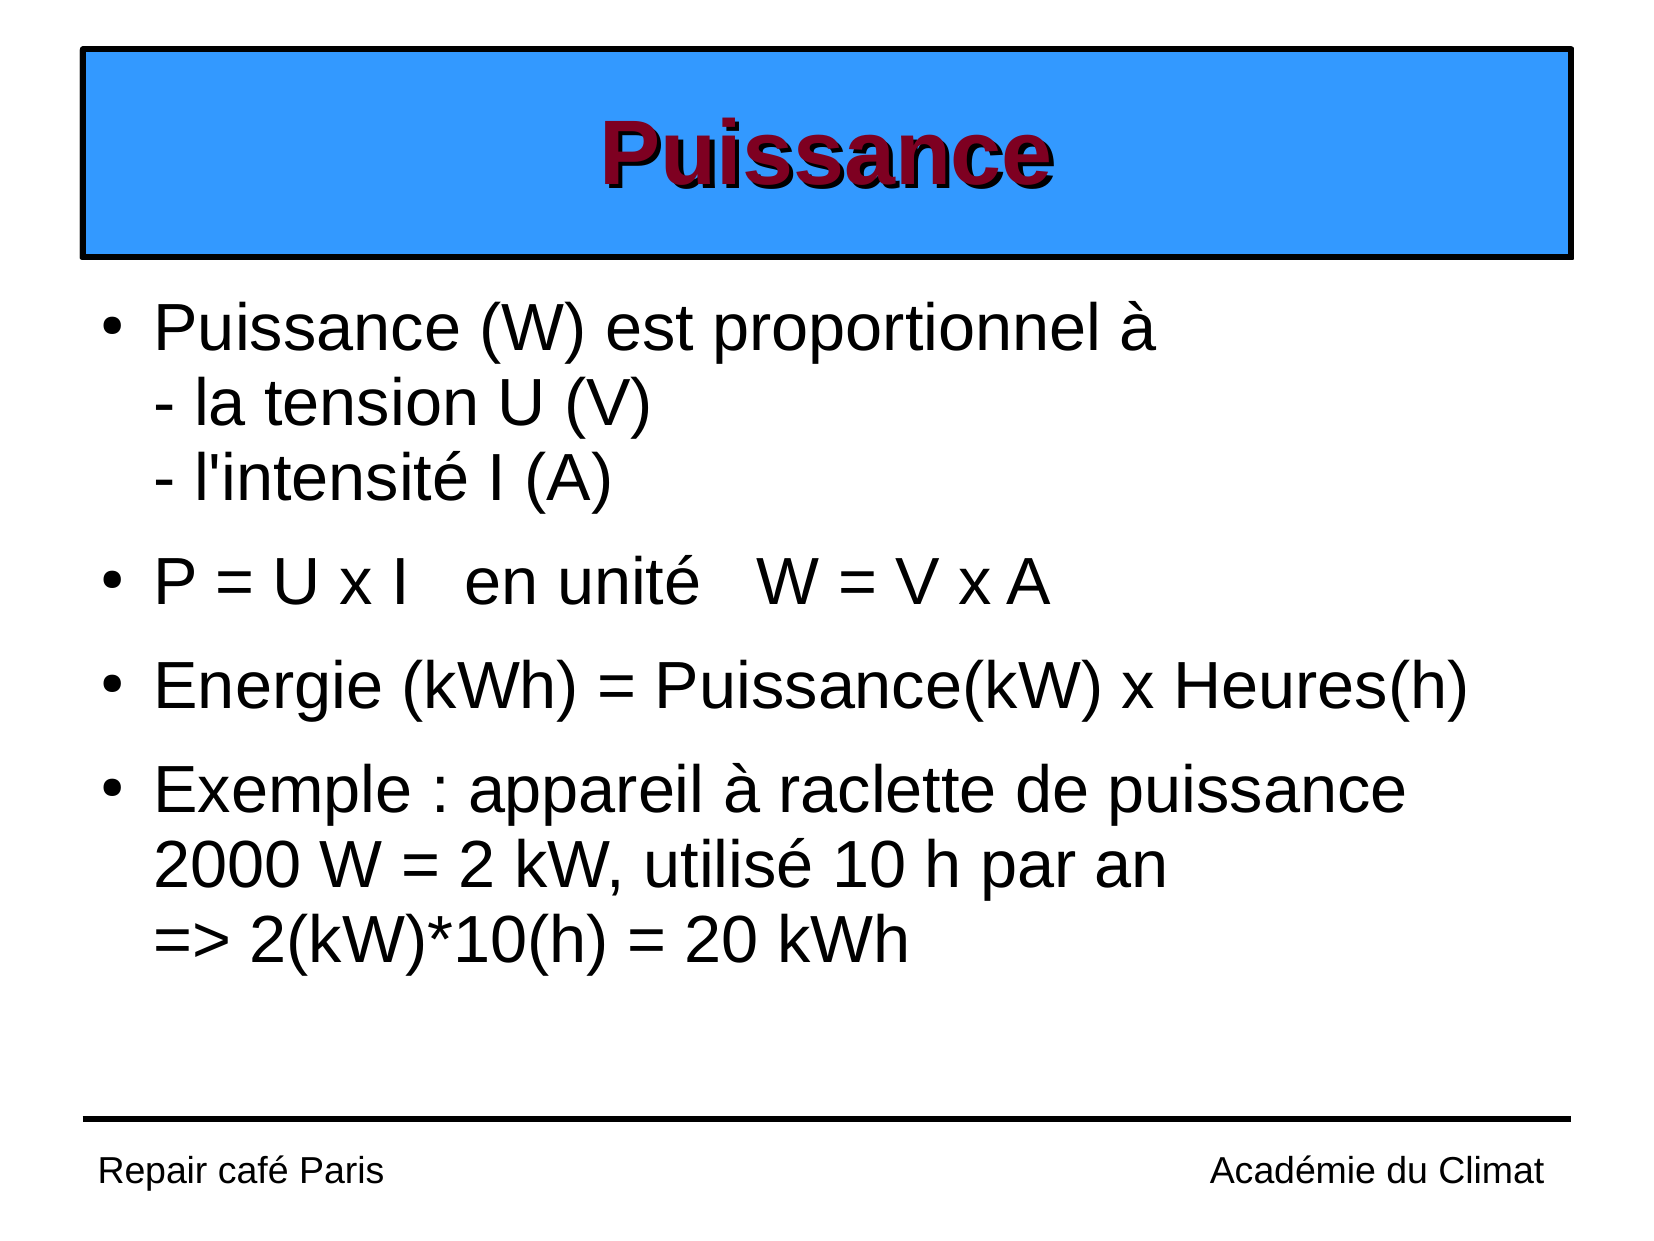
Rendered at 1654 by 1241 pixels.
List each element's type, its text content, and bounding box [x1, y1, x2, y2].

title Puissance [82, 49, 1571, 257]
text_box Repair café Paris Académie du Climat [82, 1142, 1571, 1200]
list Puissance (W) est proportionnel à - la tension U (V) - l'intensité I (A) P = U x I en unité W = V x A Energie (kWh) = Puissance(kW) x Heures(h) Exemple : appareil à raclette de puissance 2000 W = 2 kW, utilisé 10 h par an => 2(kW)*10(h) = 20 kWh [82, 290, 1571, 1109]
